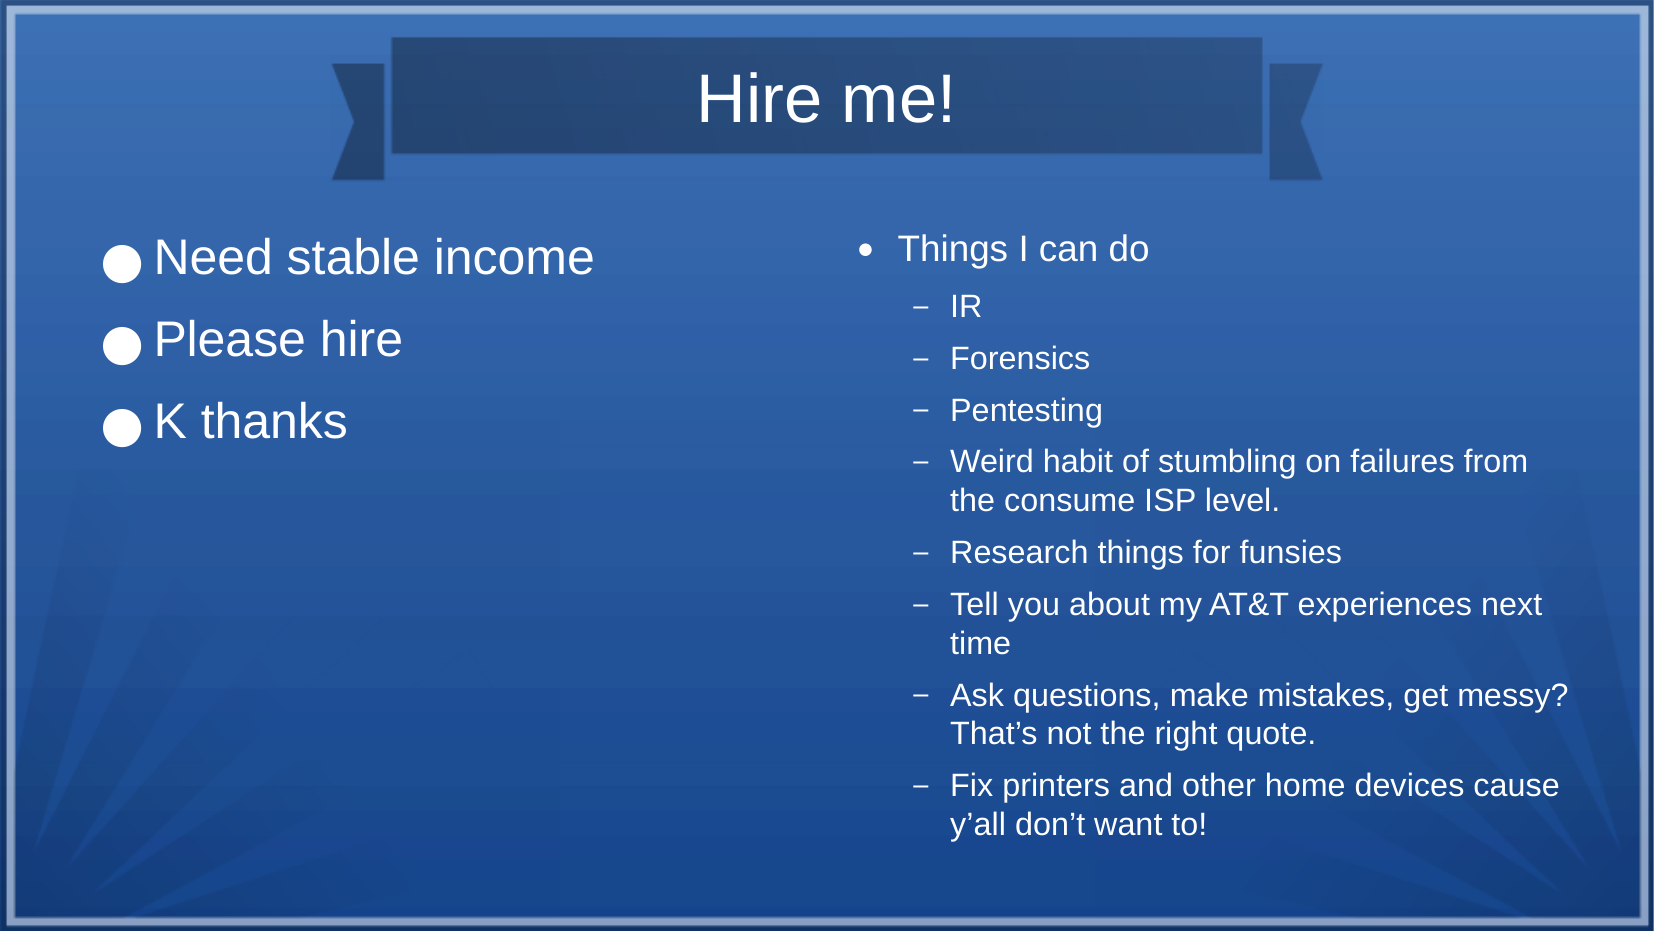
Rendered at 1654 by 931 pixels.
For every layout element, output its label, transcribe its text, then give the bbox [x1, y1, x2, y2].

title Hire me! [389, 35, 1264, 154]
picture [0, 0, 1654, 931]
list Need stable income Please hire K thanks [82, 224, 809, 848]
list Things I can do IR Forensics Pentesting Weird habit of stumbling on failures from the consume ISP level. Research things for funsies Tell you about my AT&T experiences next time Ask questions, make mistakes, get messy? That’s not the right quote. Fix printers and other home devices cause y’all don’t want to! [845, 224, 1572, 848]
